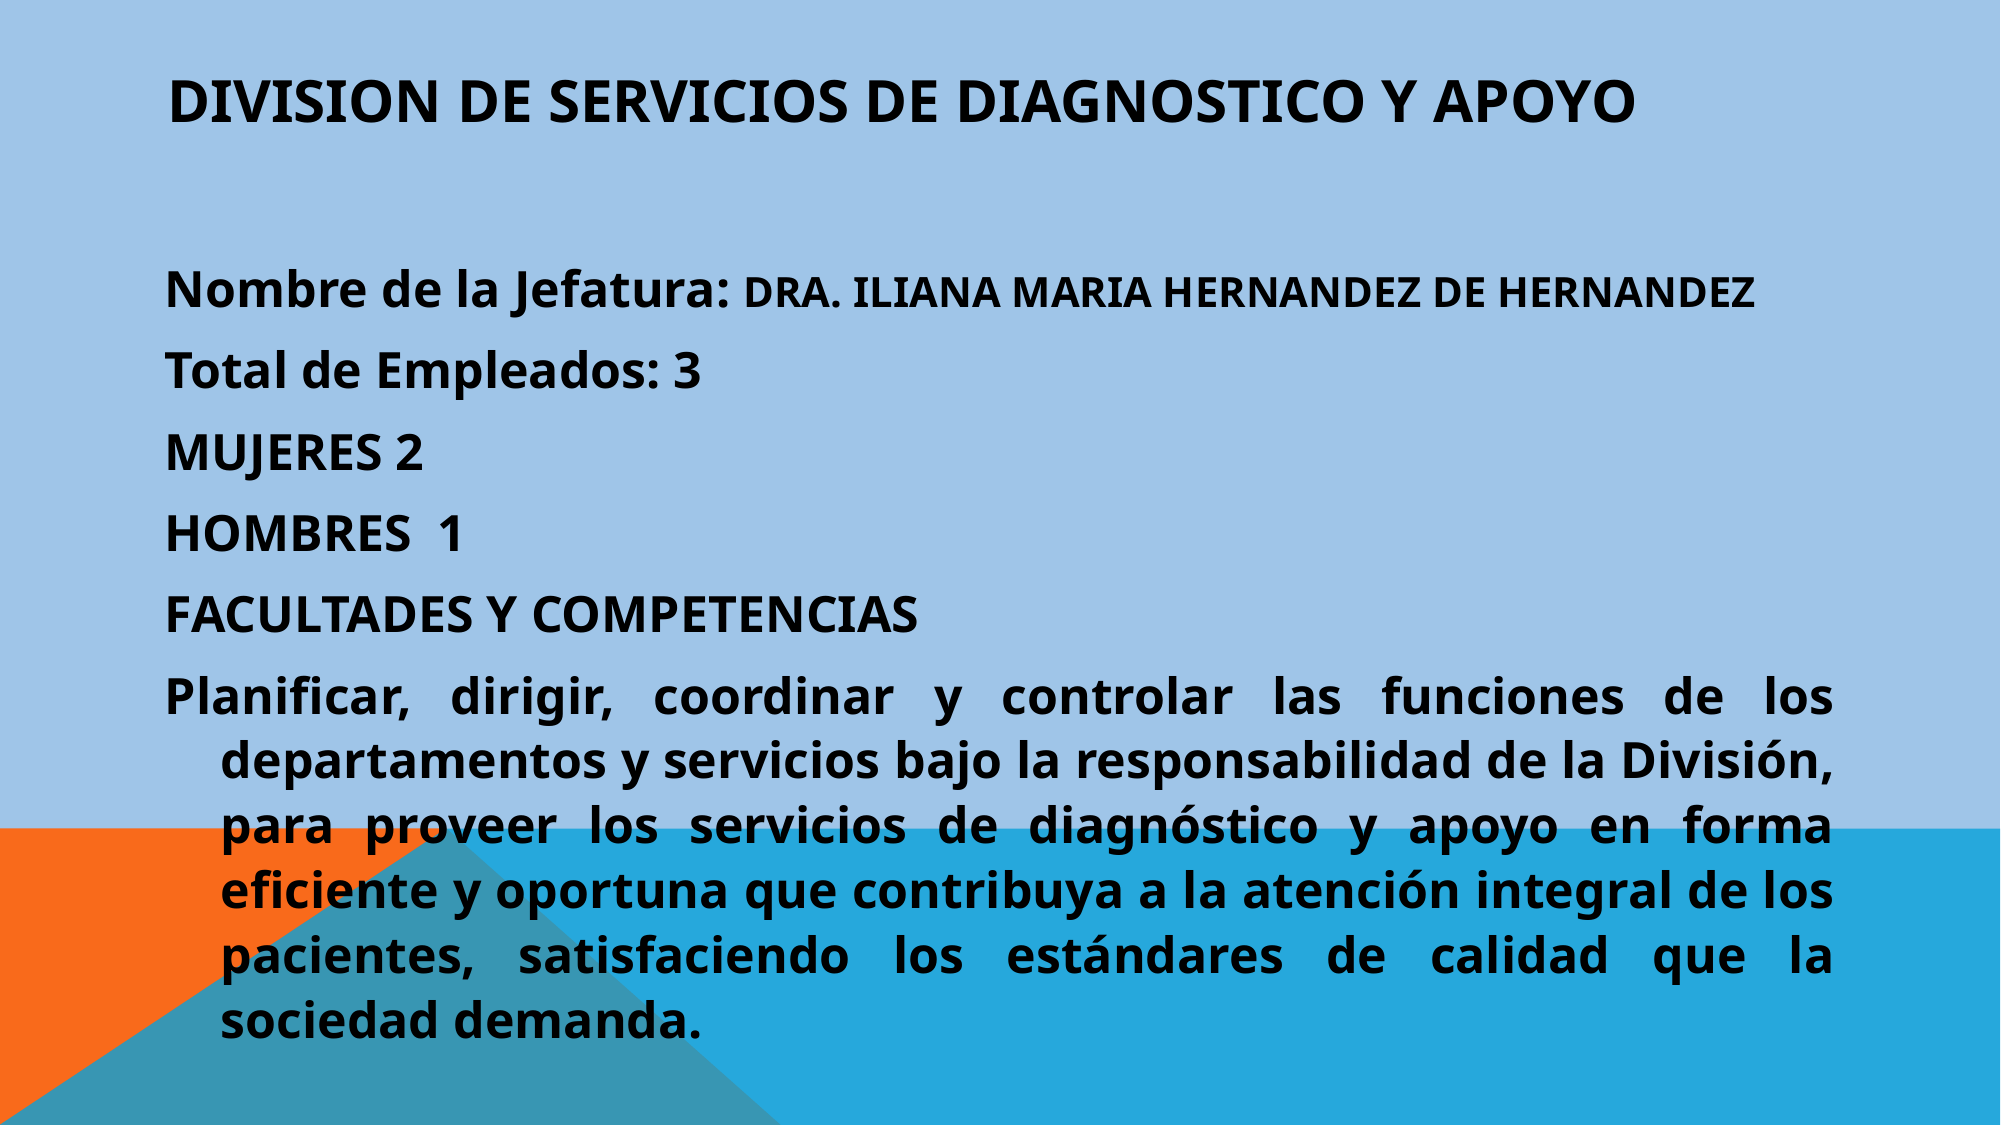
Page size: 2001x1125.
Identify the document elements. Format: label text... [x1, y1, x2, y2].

text_box DIVISION DE SERVICIOS DE DIAGNOSTICO Y APOYO [153, 56, 1854, 226]
text_box Nombre de la Jefatura: DRA. ILIANA MARIA HERNANDEZ DE HERNANDEZ Total de Empleados: 3 MUJERES 2 HOMBRES 1 FACULTADES Y COMPETENCIAS Planificar, dirigir, coordinar y controlar las funciones de los departamentos y servicios bajo la responsabilidad de la División, para proveer los servicios de diagnóstico y apoyo en forma eficiente y oportuna que contribuya a la atención integral de los pacientes, satisfaciendo los estándares de calidad que la sociedad demanda. [149, 244, 1850, 956]
